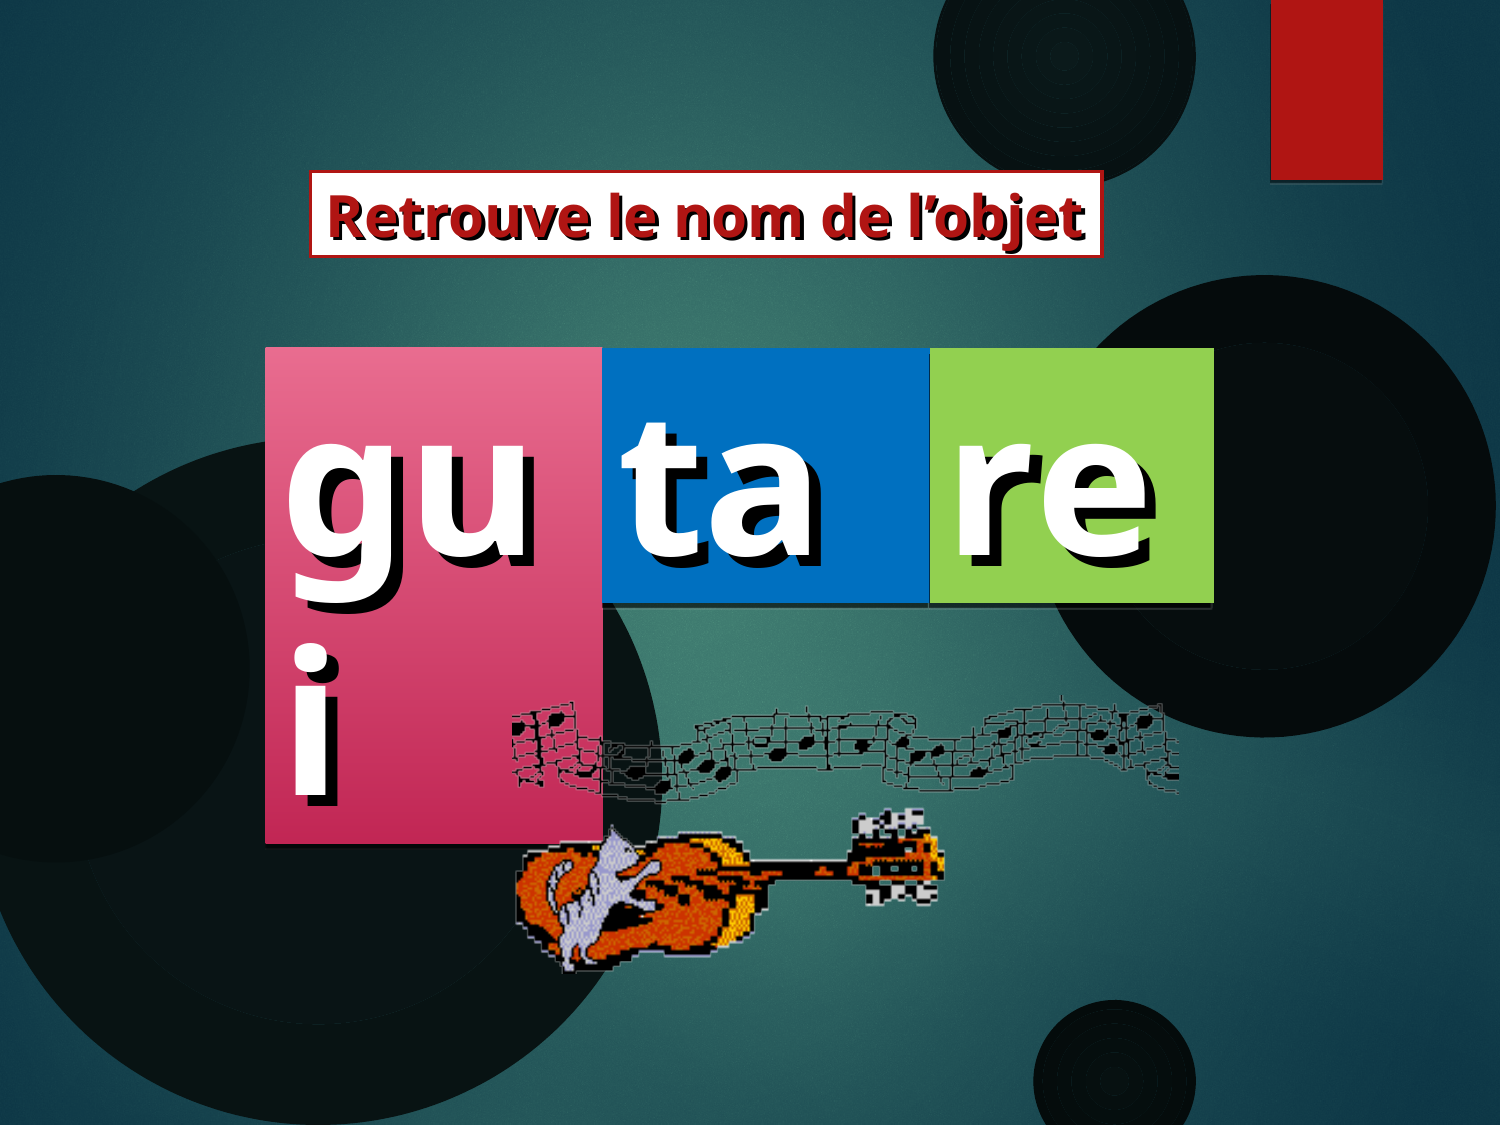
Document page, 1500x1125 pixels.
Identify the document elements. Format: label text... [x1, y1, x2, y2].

picture [512, 695, 1179, 974]
text_box Retrouve le nom de l’objet [311, 172, 1102, 257]
text_box gui [266, 348, 602, 843]
text_box re [930, 348, 1214, 603]
text_box ta [602, 348, 930, 603]
